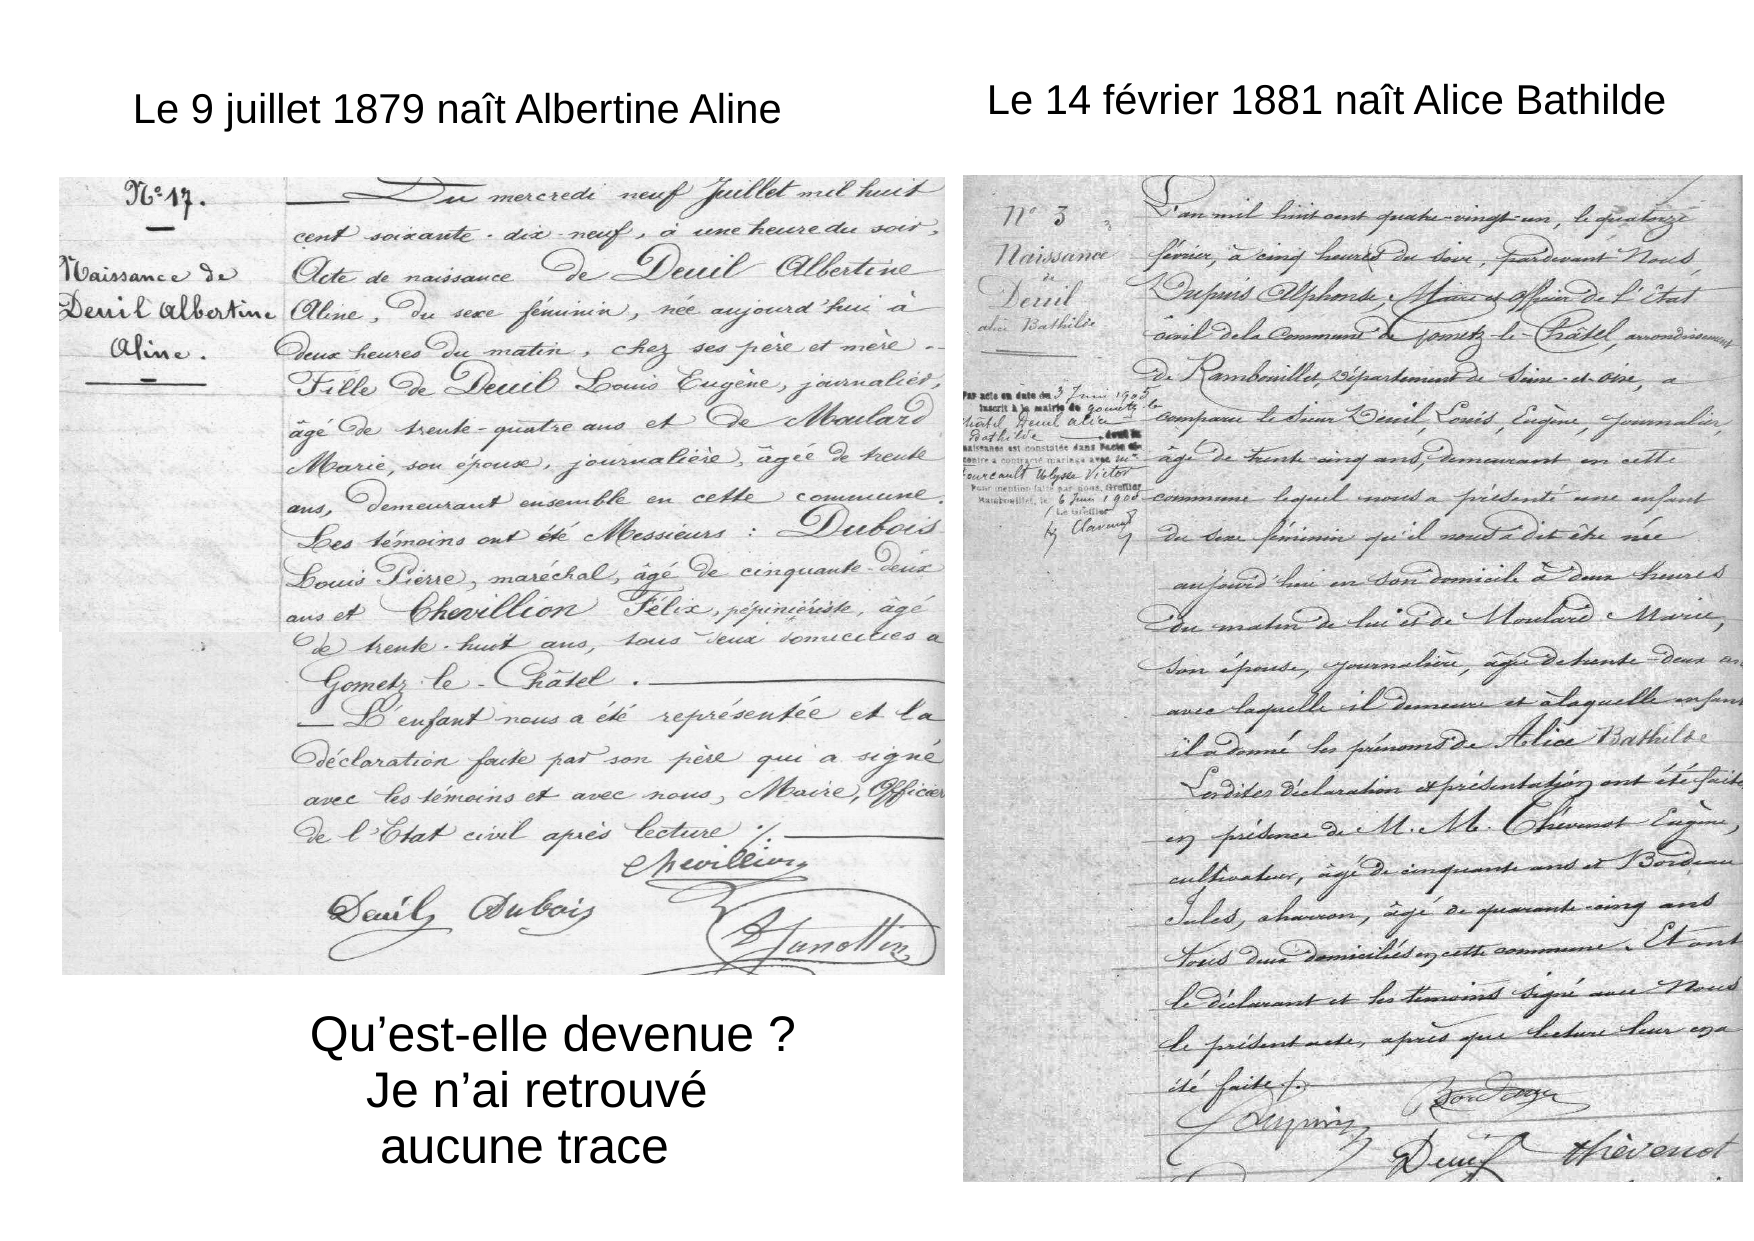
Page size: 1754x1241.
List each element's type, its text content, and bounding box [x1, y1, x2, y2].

text_box Le 9 juillet 1879 naît Albertine Aline [118, 78, 926, 149]
text_box Le 14 février 1881 naît Alice Bathilde [972, 69, 1682, 131]
picture [59, 177, 945, 975]
text_box Qu’est-elle devenue ? Je n’ai retrouvé aucune trace [295, 999, 811, 1182]
picture [963, 175, 1743, 1182]
